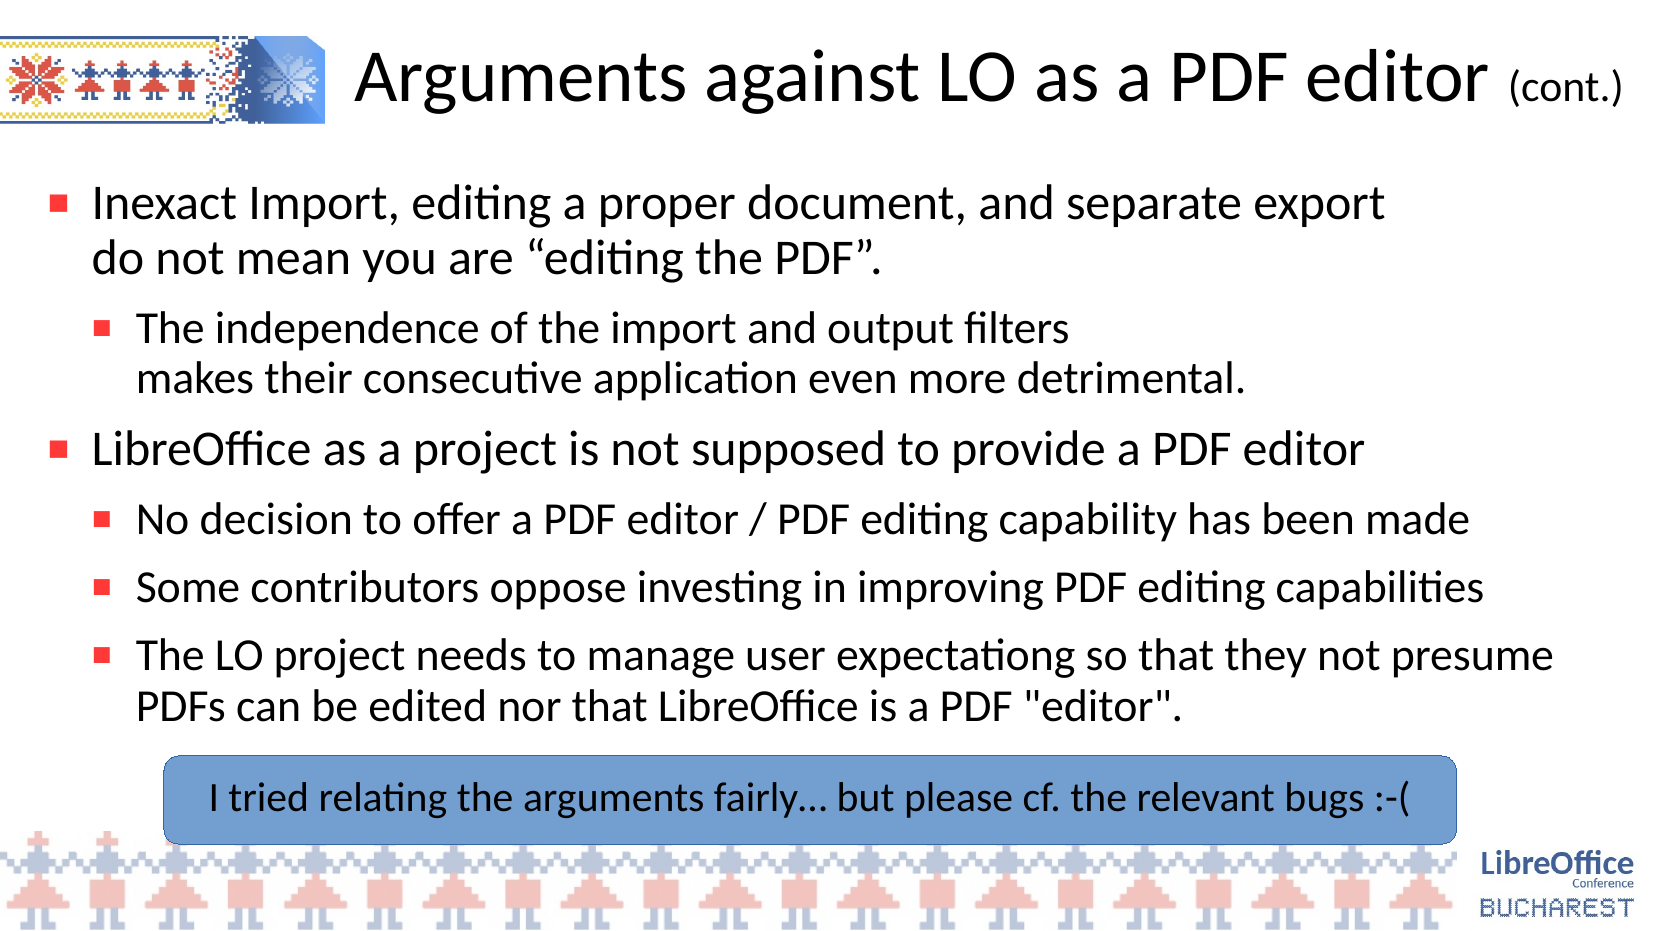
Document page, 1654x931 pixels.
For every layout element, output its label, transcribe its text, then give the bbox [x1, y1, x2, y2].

title Arguments against LO as a PDF editor (cont.) [354, 23, 1625, 142]
subtitle eyalroz1@gmx.com [0, 35, 325, 124]
text_box I tried relating the arguments fairly… but please cf. the relevant bugs :-( [163, 755, 1457, 845]
subtitle eyalroz1@gmx.com [1580, 812, 1640, 931]
list Inexact Import, editing a proper document, and separate export do not mean you are “editing the PDF”. The independence of the import and output filters makes their consecutive application even more detrimental. LibreOffice as a project is not supposed to provide a PDF editor No decision to offer a PDF editor / PDF editing capability has been made Some contributors oppose investing in improving PDF editing capabilities The LO project needs to manage user expectationg so that they not presume PDFs can be edited nor that LibreOffice is a PDF "editor". [47, 177, 1625, 798]
